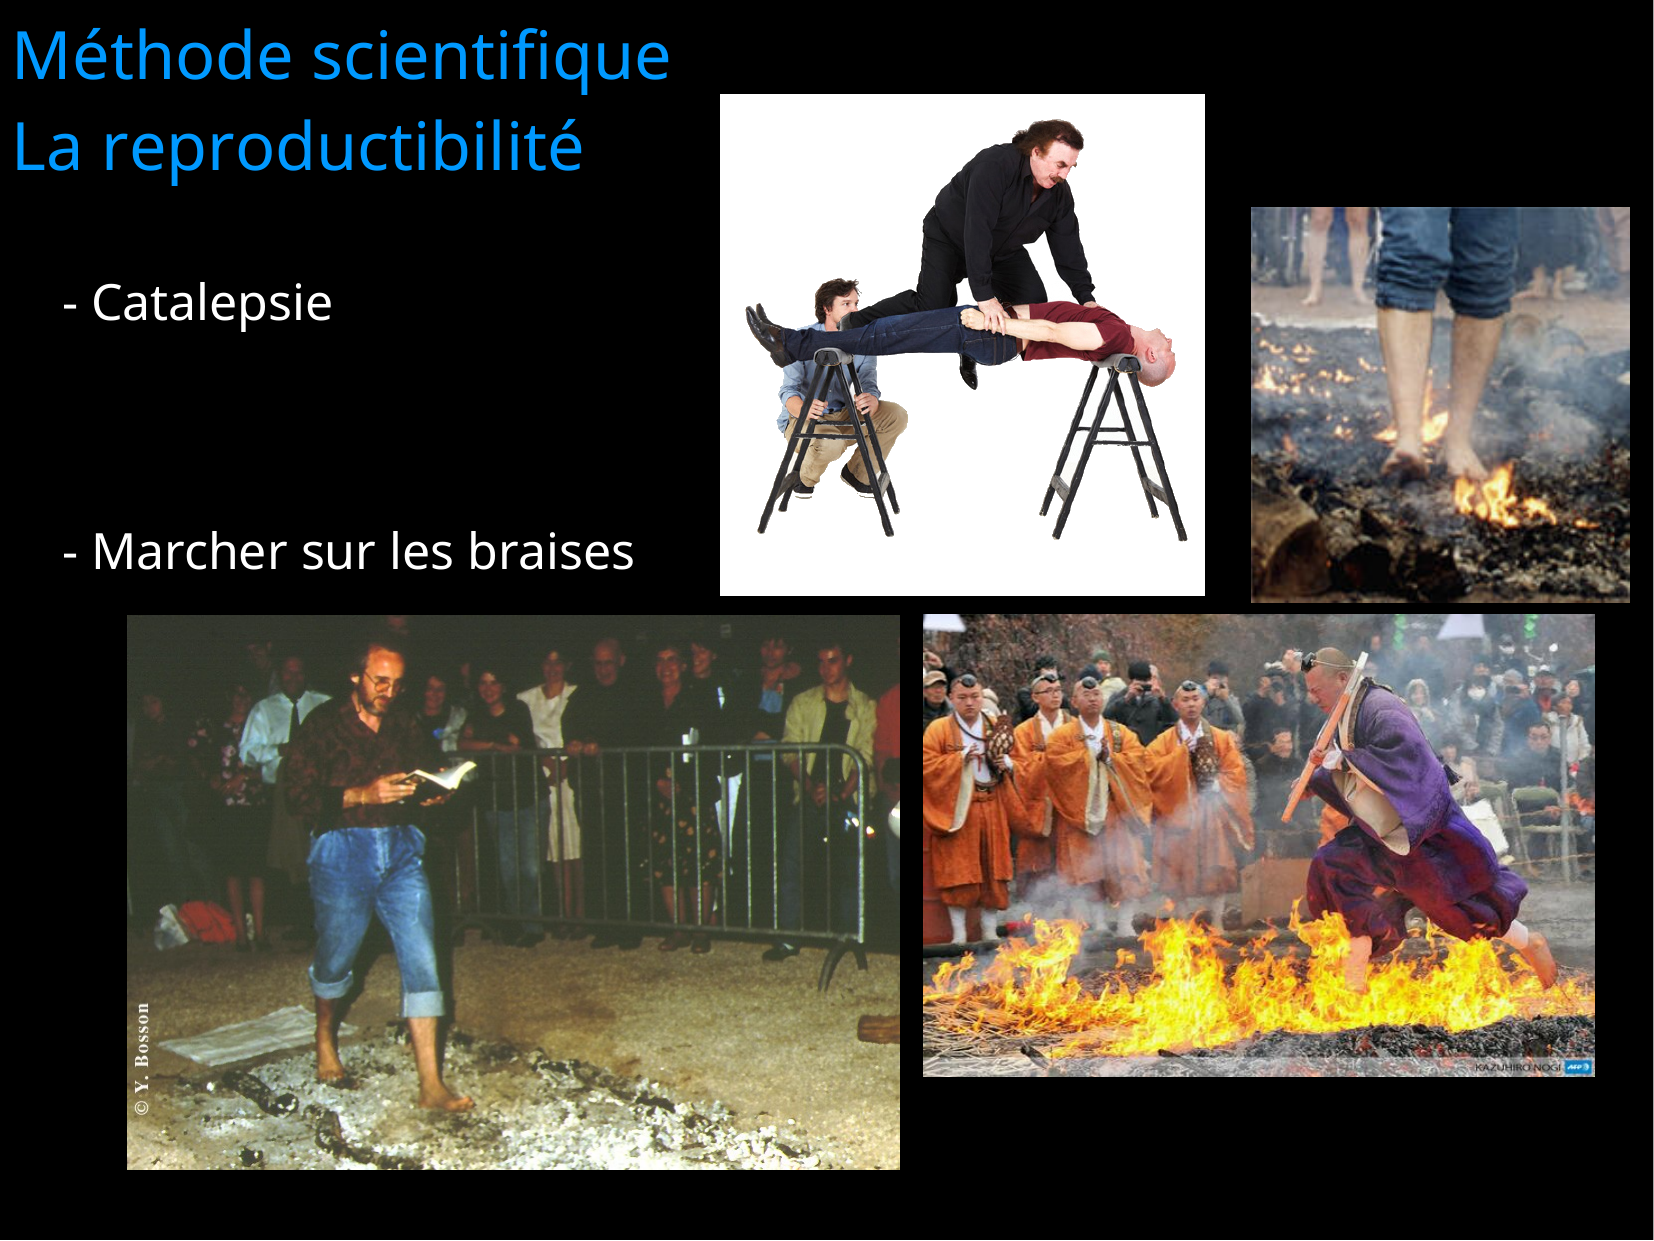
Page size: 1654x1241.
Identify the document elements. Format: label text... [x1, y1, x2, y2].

picture [923, 614, 1595, 1077]
picture [127, 615, 900, 1170]
text_box - Catalepsie [47, 259, 579, 401]
picture [1251, 207, 1630, 603]
text_box - Marcher sur les braises [47, 508, 686, 650]
picture [720, 94, 1205, 596]
text_box Méthode scientifique La reproductibilité [11, 8, 1583, 178]
